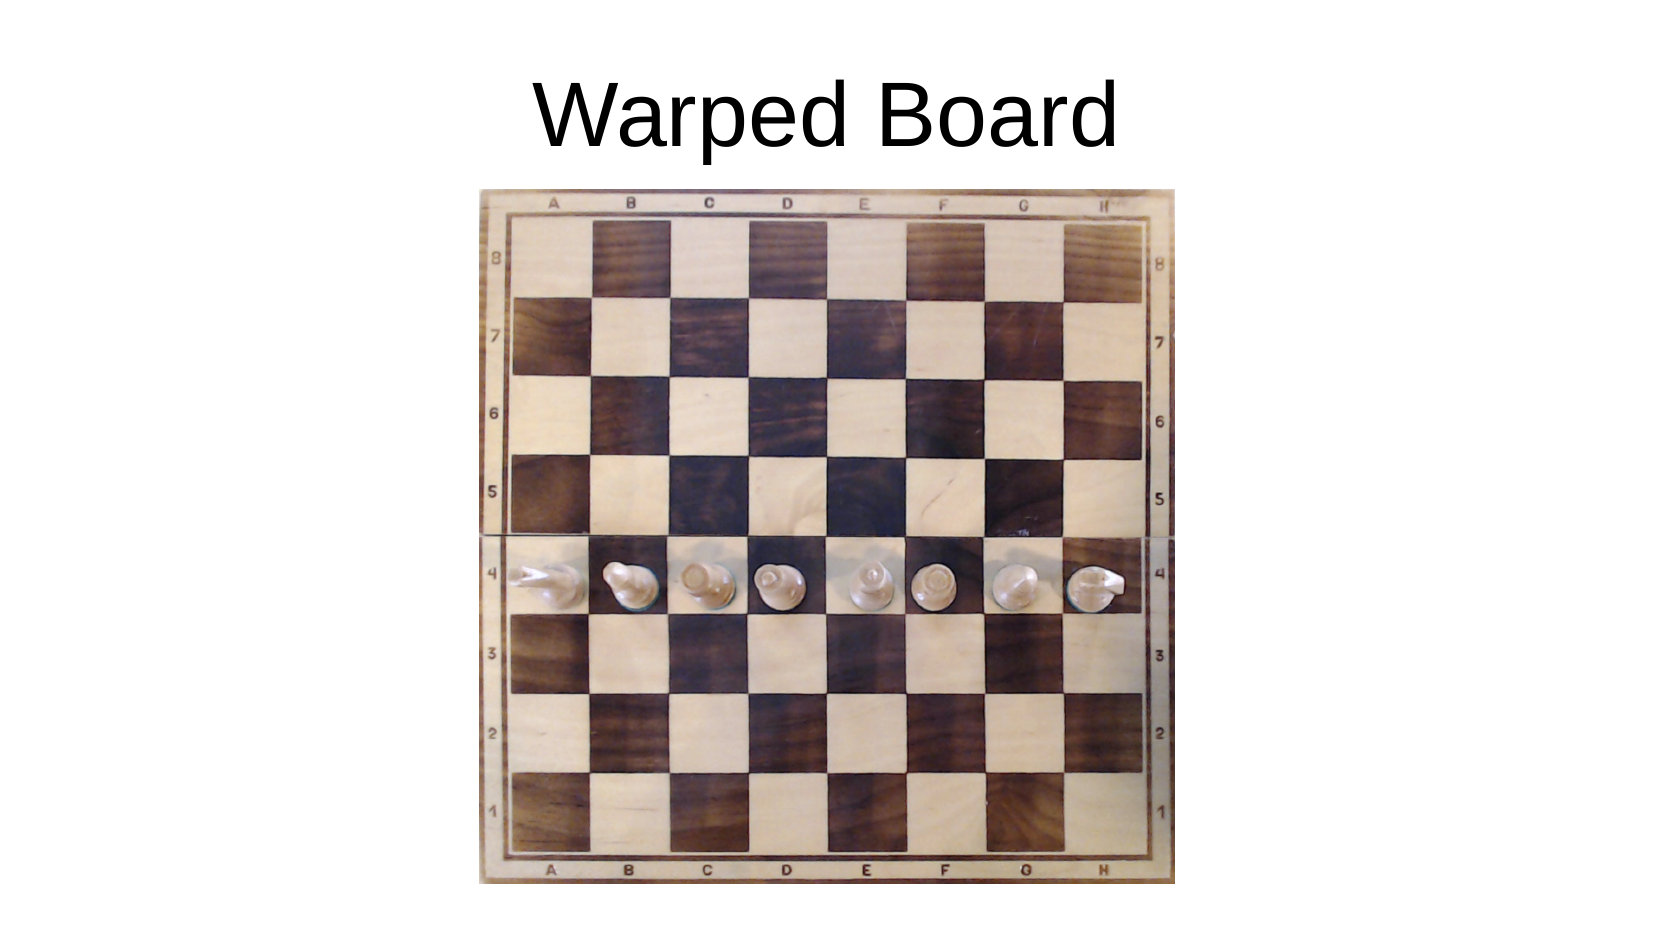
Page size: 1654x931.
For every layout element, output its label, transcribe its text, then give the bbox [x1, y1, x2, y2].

title Warped Board [82, 37, 1571, 193]
picture [479, 189, 1175, 884]
